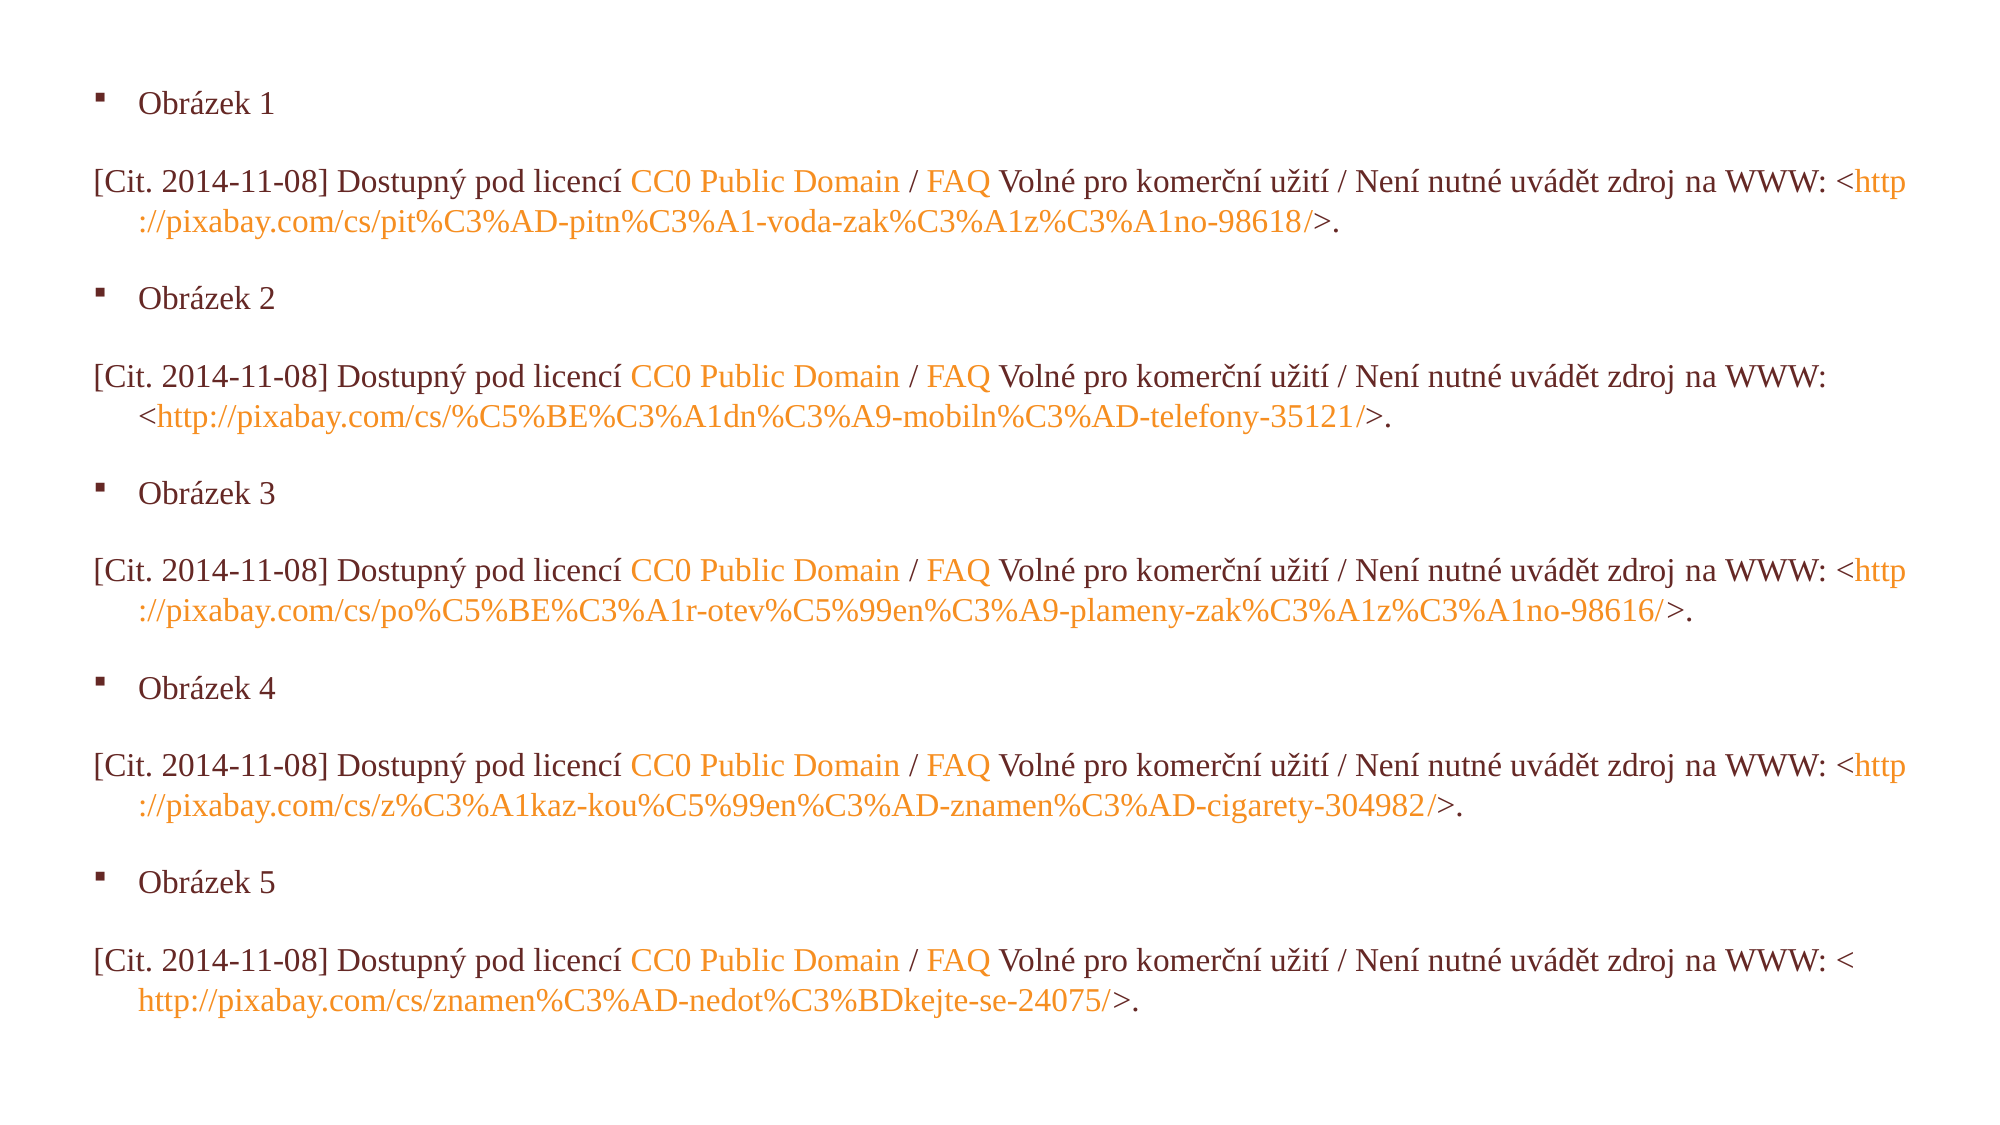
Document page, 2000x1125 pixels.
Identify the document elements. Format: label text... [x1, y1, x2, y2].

list Obrázek 1 [Cit. 2014-11-08] Dostupný pod licencí CC0 Public Domain / FAQ Volné pro komerční užití / Není nutné uvádět zdroj na WWW: <http://pixabay.com/cs/pit%C3%AD-pitn%C3%A1-voda-zak%C3%A1z%C3%A1no-98618/>. Obrázek 2 [Cit. 2014-11-08] Dostupný pod licencí CC0 Public Domain / FAQ Volné pro komerční užití / Není nutné uvádět zdroj na WWW: <http://pixabay.com/cs/%C5%BE%C3%A1dn%C3%A9-mobiln%C3%AD-telefony-35121/>. Obrázek 3 [Cit. 2014-11-08] Dostupný pod licencí CC0 Public Domain / FAQ Volné pro komerční užití / Není nutné uvádět zdroj na WWW: <http://pixabay.com/cs/po%C5%BE%C3%A1r-otev%C5%99en%C3%A9-plameny-zak%C3%A1z%C3%A1no-98616/>. Obrázek 4 [Cit. 2014-11-08] Dostupný pod licencí CC0 Public Domain / FAQ Volné pro komerční užití / Není nutné uvádět zdroj na WWW: <http://pixabay.com/cs/z%C3%A1kaz-kou%C5%99en%C3%AD-znamen%C3%AD-cigarety-304982/>. Obrázek 5 [Cit. 2014-11-08] Dostupný pod licencí CC0 Public Domain / FAQ Volné pro komerční užití / Není nutné uvádět zdroj na WWW: <http://pixabay.com/cs/znamen%C3%AD-nedot%C3%BDkejte-se-24075/>. [78, 78, 1933, 1125]
